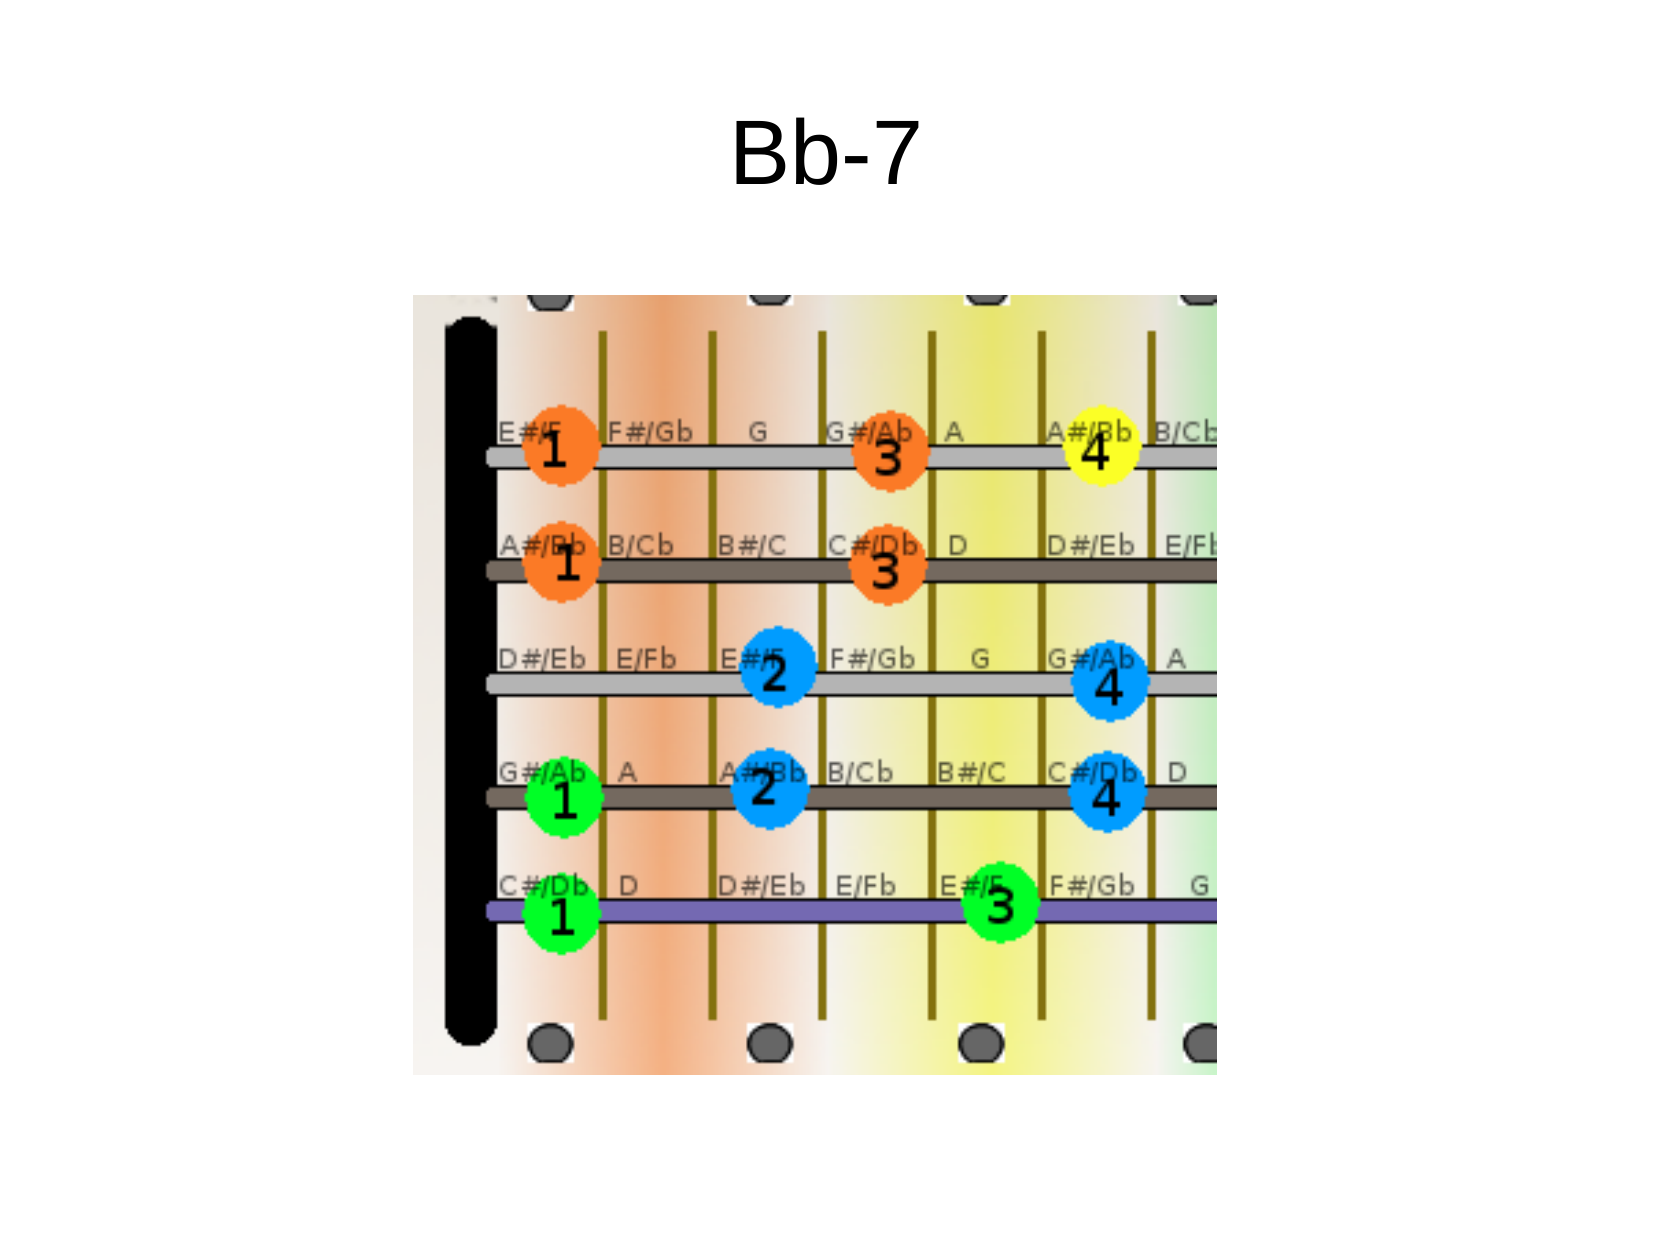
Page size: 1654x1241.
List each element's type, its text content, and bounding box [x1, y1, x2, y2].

picture [413, 295, 1217, 1075]
title Bb-7 [82, 49, 1571, 257]
